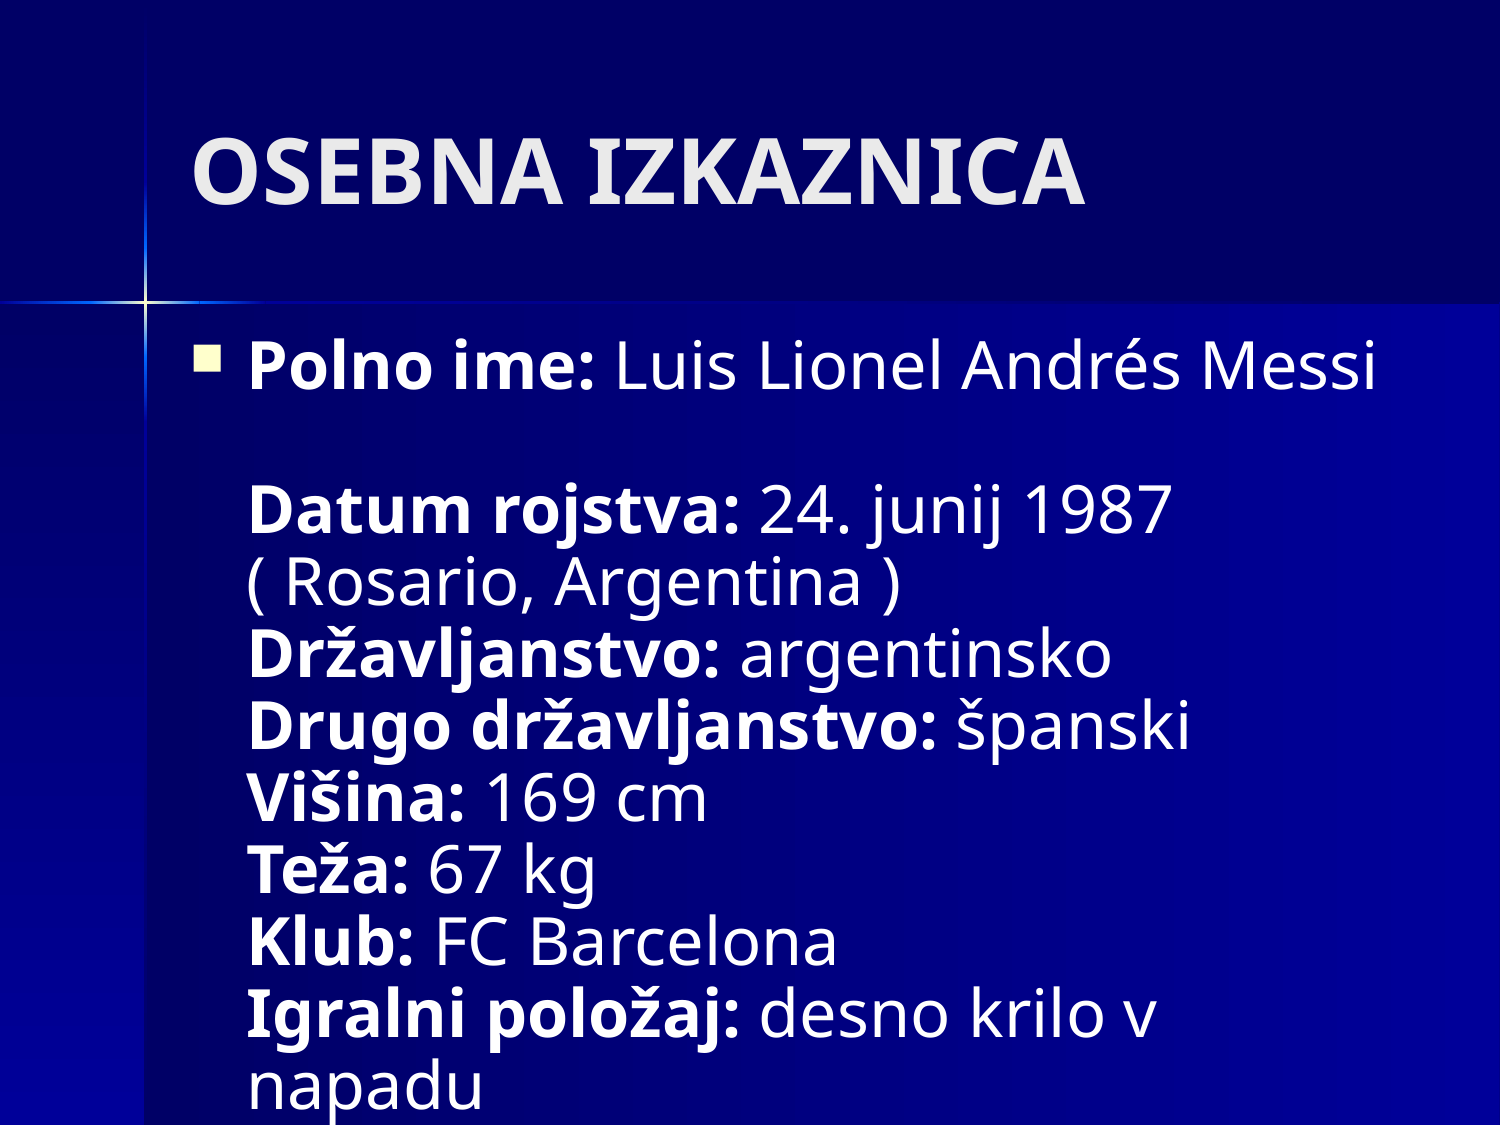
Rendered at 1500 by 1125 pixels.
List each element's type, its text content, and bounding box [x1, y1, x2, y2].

title OSEBNA IZKAZNICA [174, 50, 1413, 285]
list Polno ime: Luis Lionel Andrés Messi Datum rojstva: 24. junij 1987 ( Rosario, Argentina ) Državljanstvo: argentinsko Drugo državljanstvo: španski Višina: 169 cm Teža: 67 kg Klub: FC Barcelona Igralni položaj: desno krilo v napadu [174, 324, 1413, 1000]
